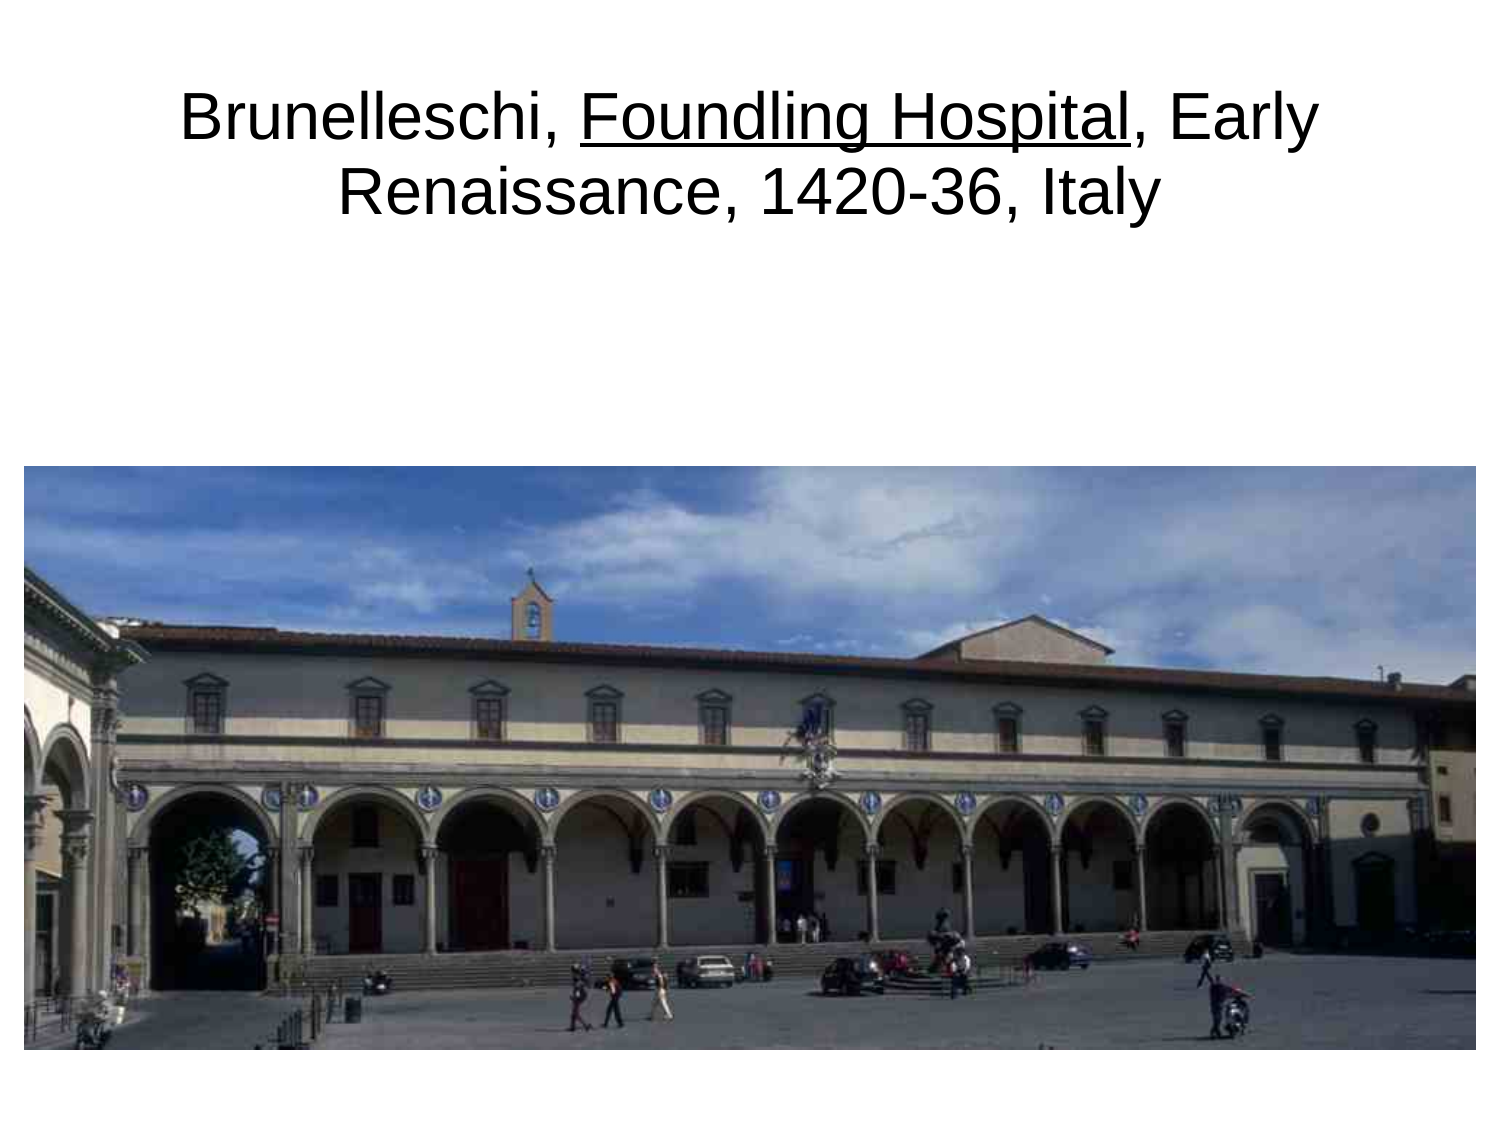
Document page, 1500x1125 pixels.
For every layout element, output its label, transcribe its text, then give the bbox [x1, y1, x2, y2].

title Brunelleschi, Foundling Hospital, Early Renaissance, 1420-36, Italy [75, 45, 1426, 263]
picture [24, 466, 1476, 1051]
